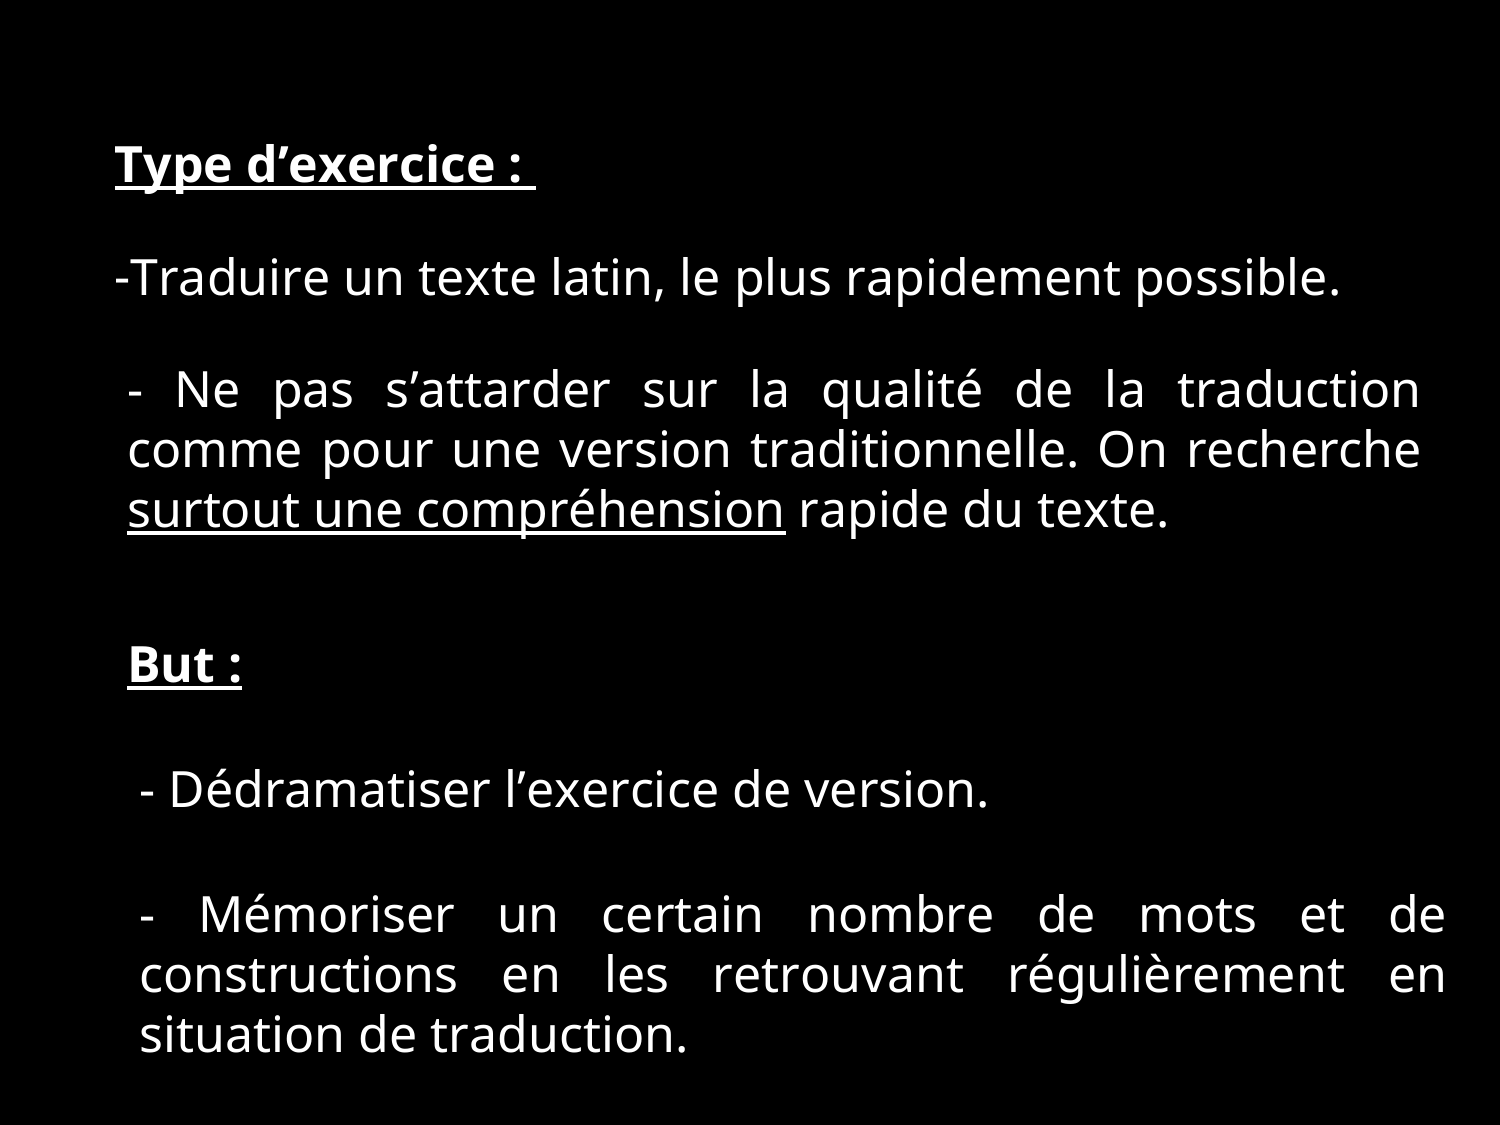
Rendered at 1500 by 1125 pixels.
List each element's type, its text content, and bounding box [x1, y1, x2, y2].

text_box Traduire un texte latin, le plus rapidement possible. [99, 237, 1401, 405]
text_box - Ne pas s’attarder sur la qualité de la traduction comme pour une version traditionnelle. On recherche surtout une compréhension rapide du texte. [112, 349, 1438, 546]
text_box But : [112, 624, 1363, 701]
text_box - Mémoriser un certain nombre de mots et de constructions en les retrouvant régulièrement en situation de traduction. [125, 874, 1463, 1071]
text_box Type d’exercice : [99, 124, 1388, 201]
text_box - Dédramatiser l’exercice de version. [125, 749, 1251, 826]
